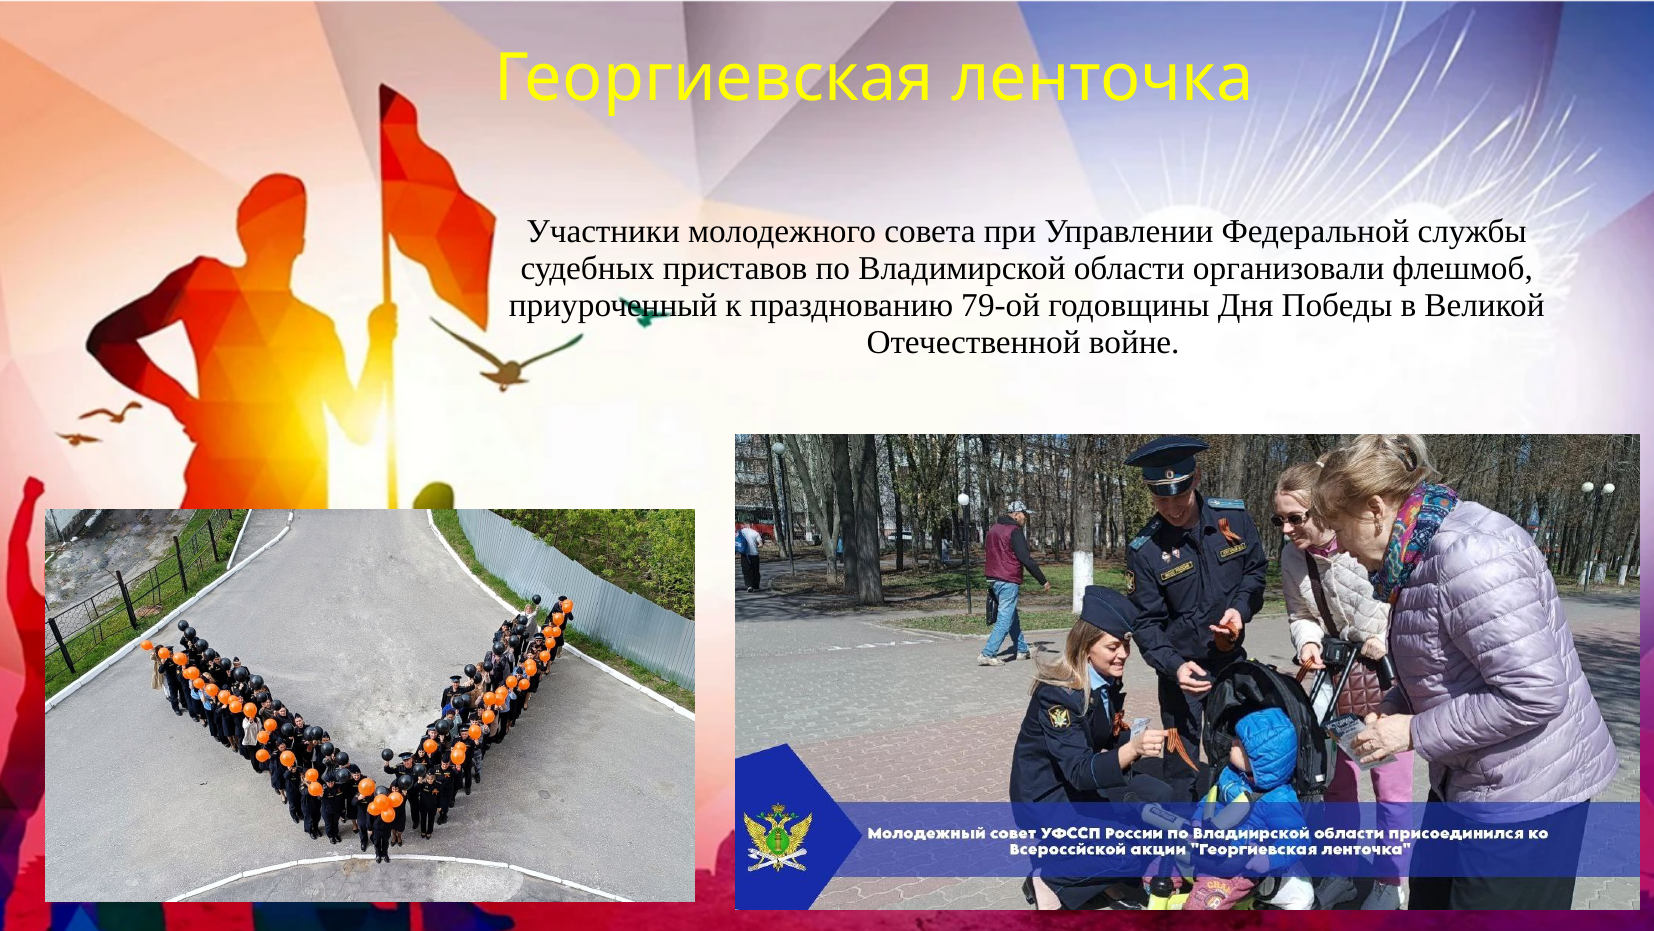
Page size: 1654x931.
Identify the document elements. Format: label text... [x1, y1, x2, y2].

text_box Участники молодежного совета при Управлении Федеральной службы судебных приставов по Владимирской области организовали флешмоб, приуроченный к празднованию 79-ой годовщины Дня Победы в Великой Отечественной войне. [465, 205, 1591, 406]
picture [0, 0, 1654, 931]
text_box Георгиевская ленточка [488, 28, 1262, 121]
